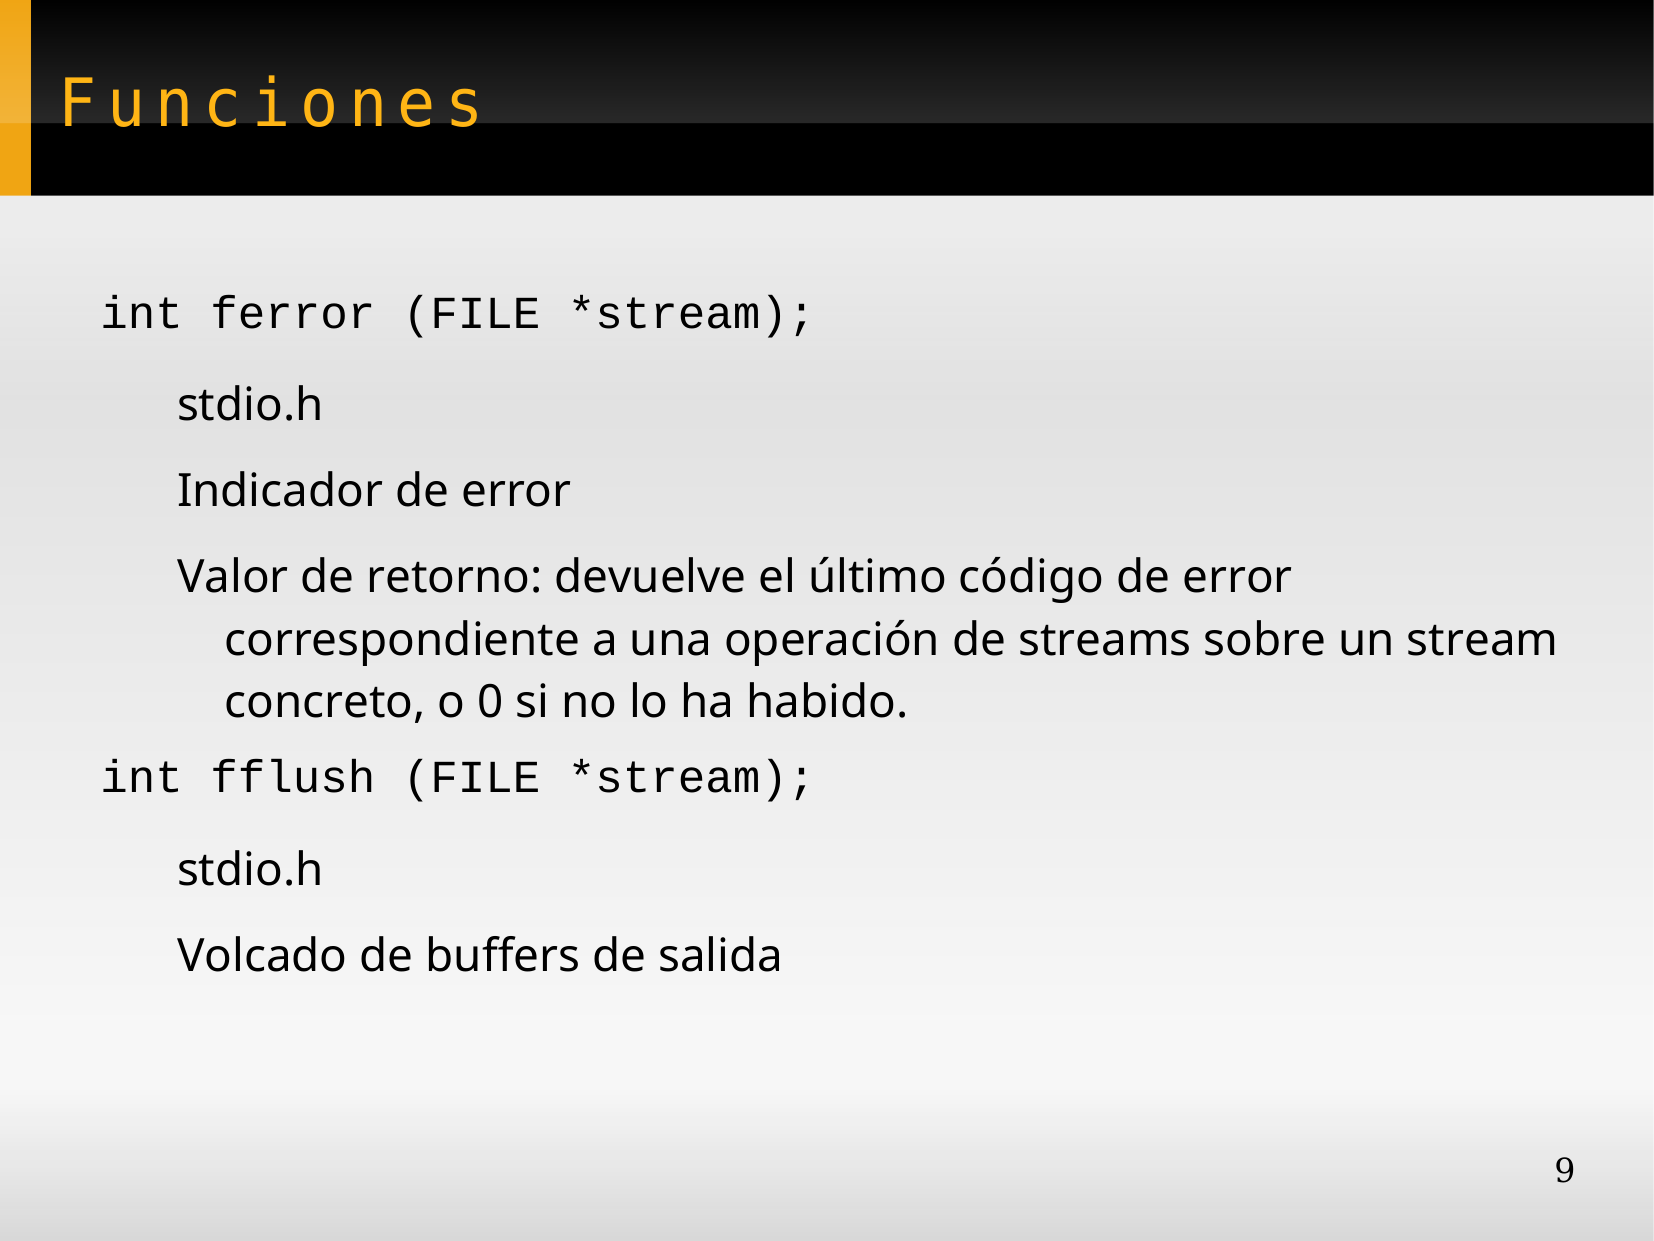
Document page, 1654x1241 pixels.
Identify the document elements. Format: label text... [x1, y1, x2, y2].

picture [0, 0, 1654, 1241]
title Funciones [59, 29, 1506, 178]
list int ferror (FILE *stream); stdio.h Indicador de error Valor de retorno: devuelve el último código de error correspondiente a una operación de streams sobre un stream concreto, o 0 si no lo ha habido. int fflush (FILE *stream); stdio.h Volcado de buffers de salida [82, 290, 1571, 935]
